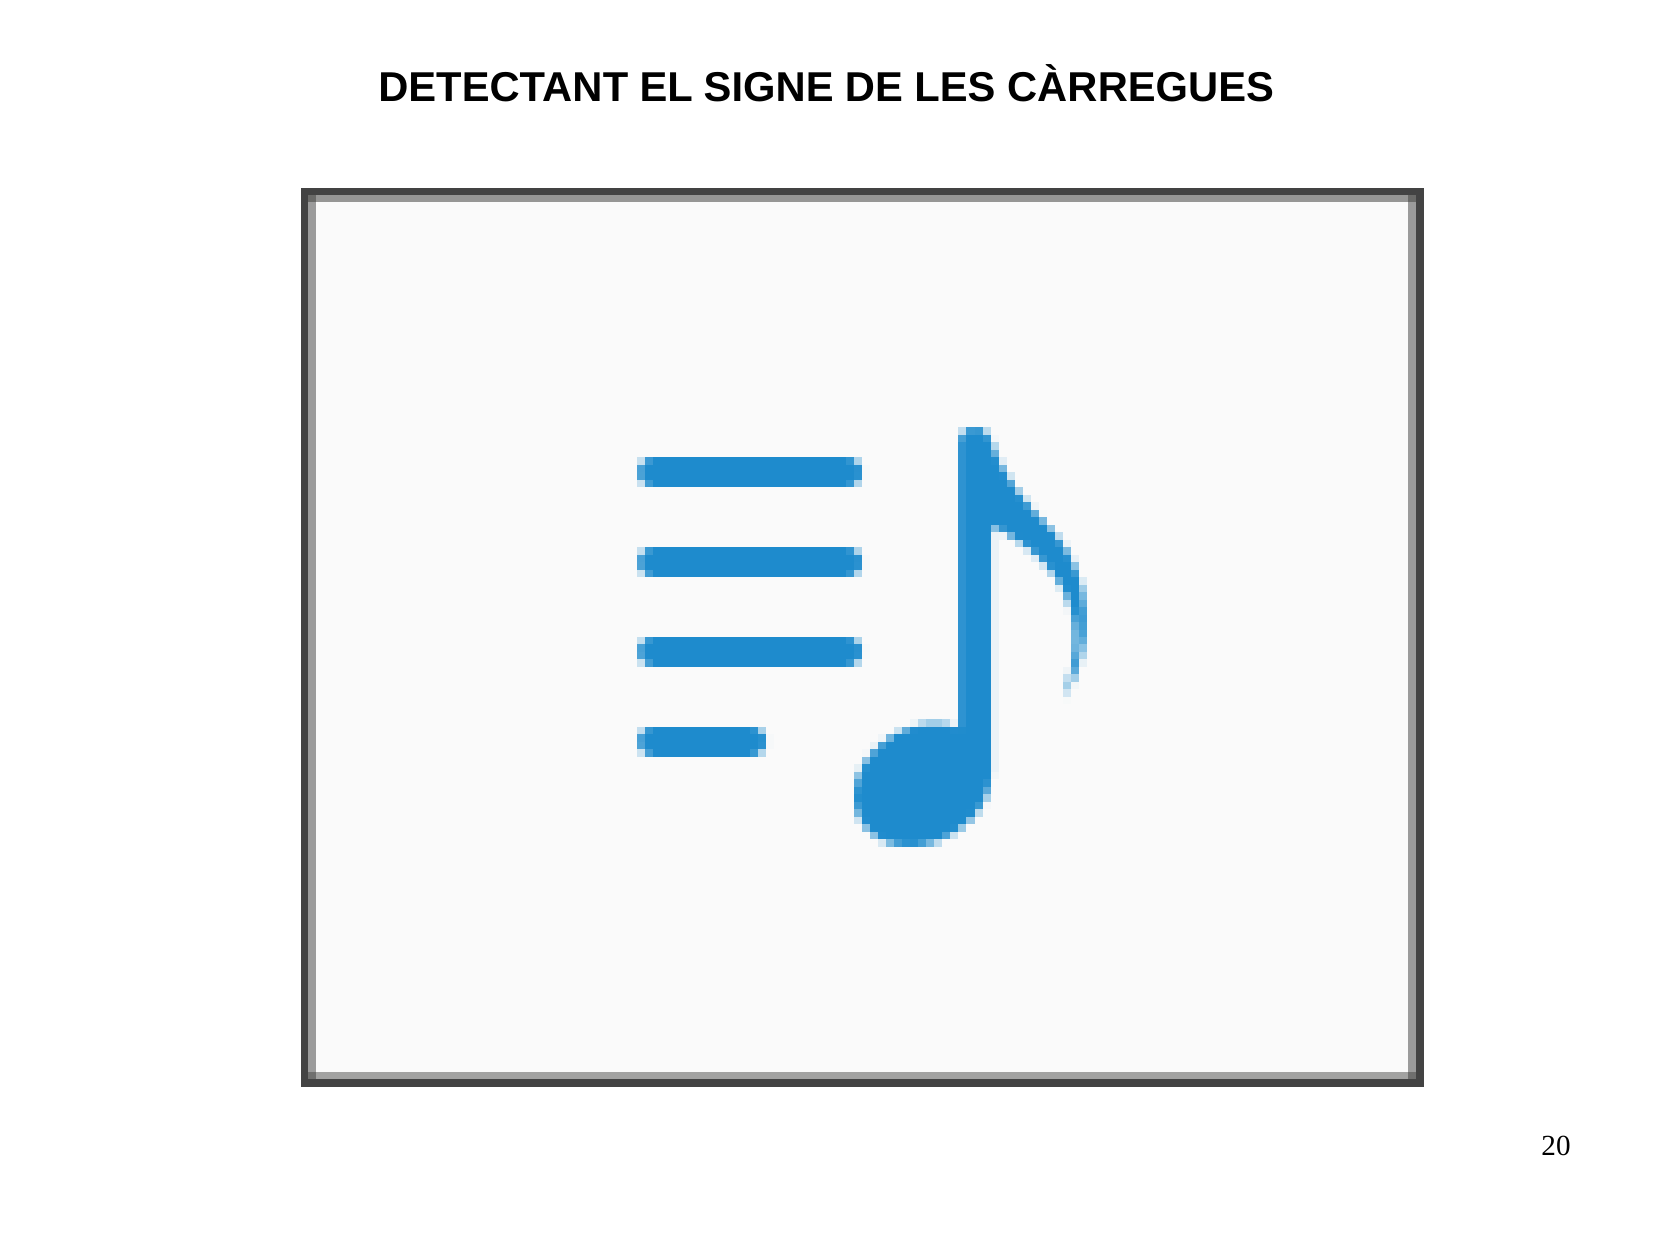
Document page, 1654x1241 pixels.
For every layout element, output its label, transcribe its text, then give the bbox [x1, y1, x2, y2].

text_box DETECTANT EL SIGNE DE LES CÀRREGUES [363, 56, 1336, 118]
text_box [300, 187, 1426, 1088]
